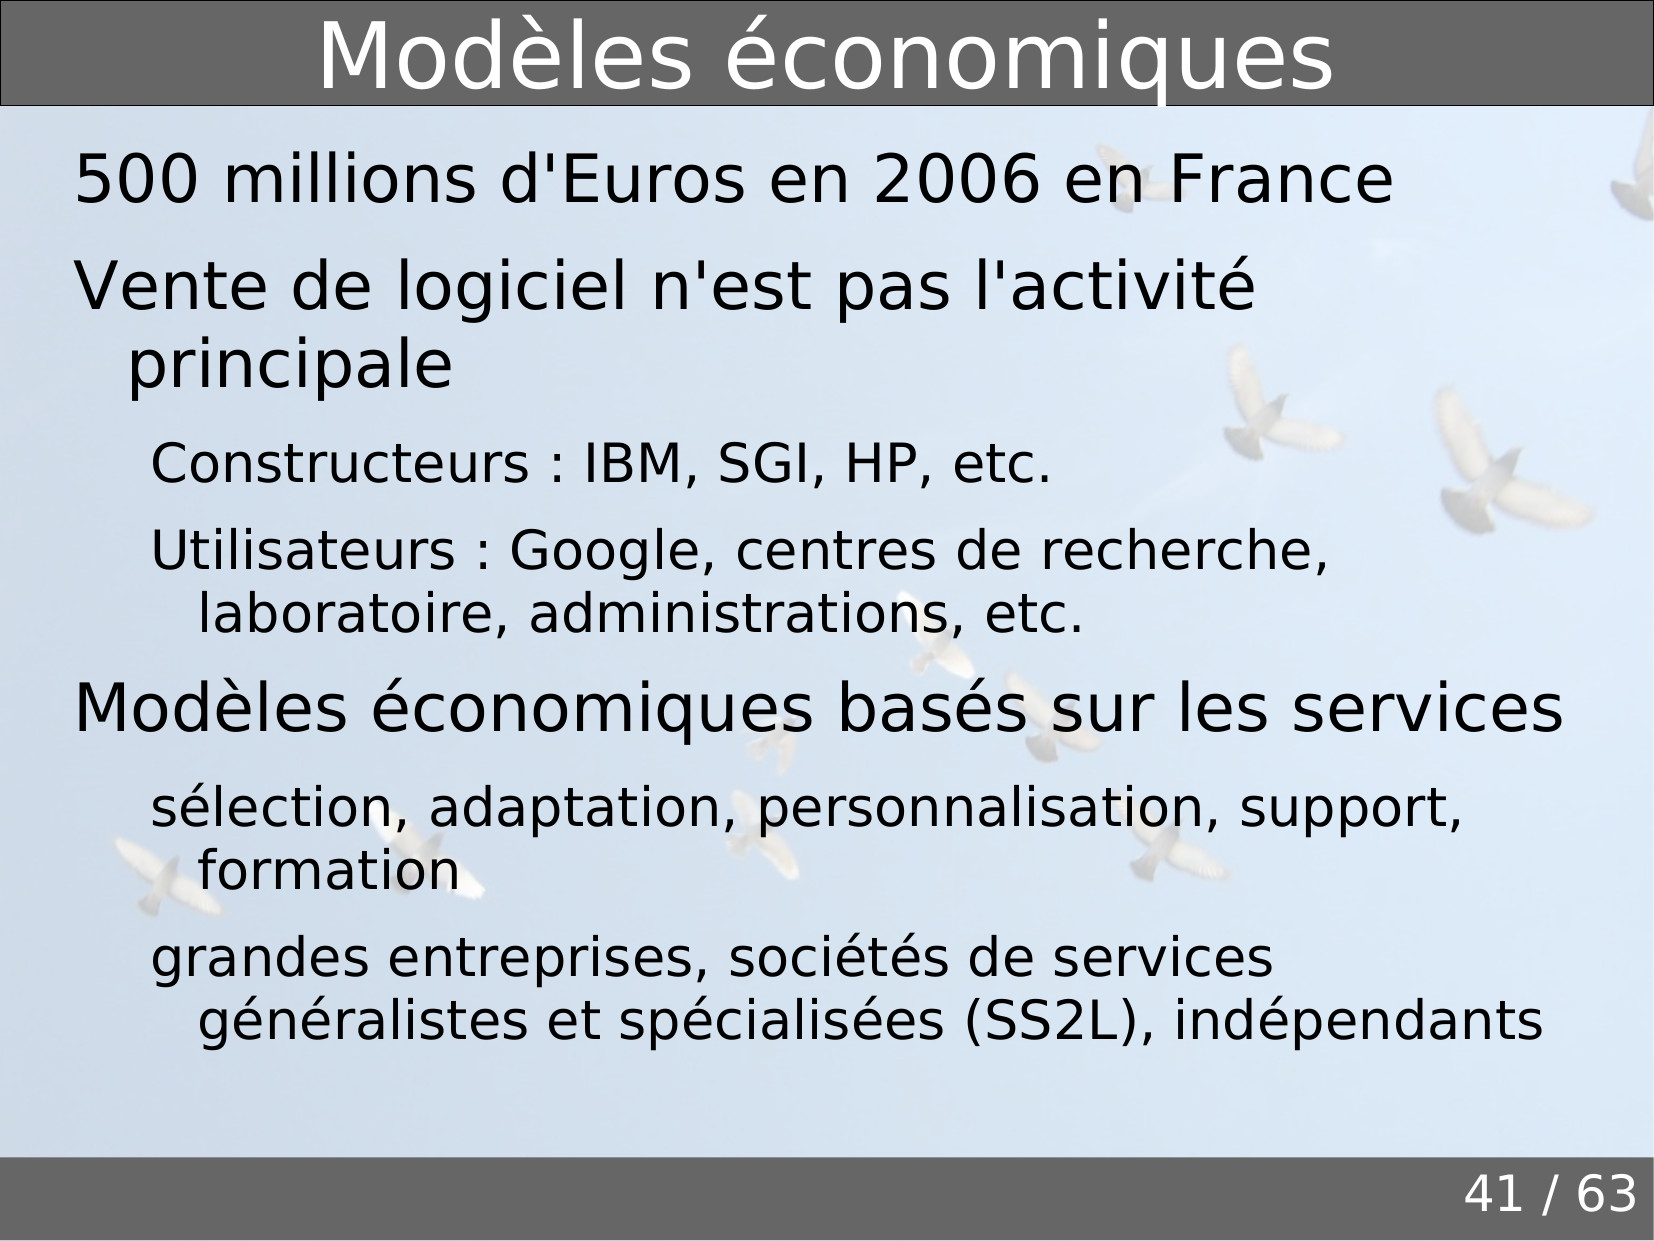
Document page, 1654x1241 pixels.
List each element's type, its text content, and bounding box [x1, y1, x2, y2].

title Modèles économiques [0, 2, 1654, 110]
list 500 millions d'Euros en 2006 en France Vente de logiciel n'est pas l'activité principale Constructeurs : IBM, SGI, HP, etc. Utilisateurs : Google, centres de recherche, laboratoire, administrations, etc. Modèles économiques basés sur les services sélection, adaptation, personnalisation, support, formation grandes entreprises, sociétés de services généralistes et spécialisées (SS2L), indépendants [55, 140, 1603, 1130]
